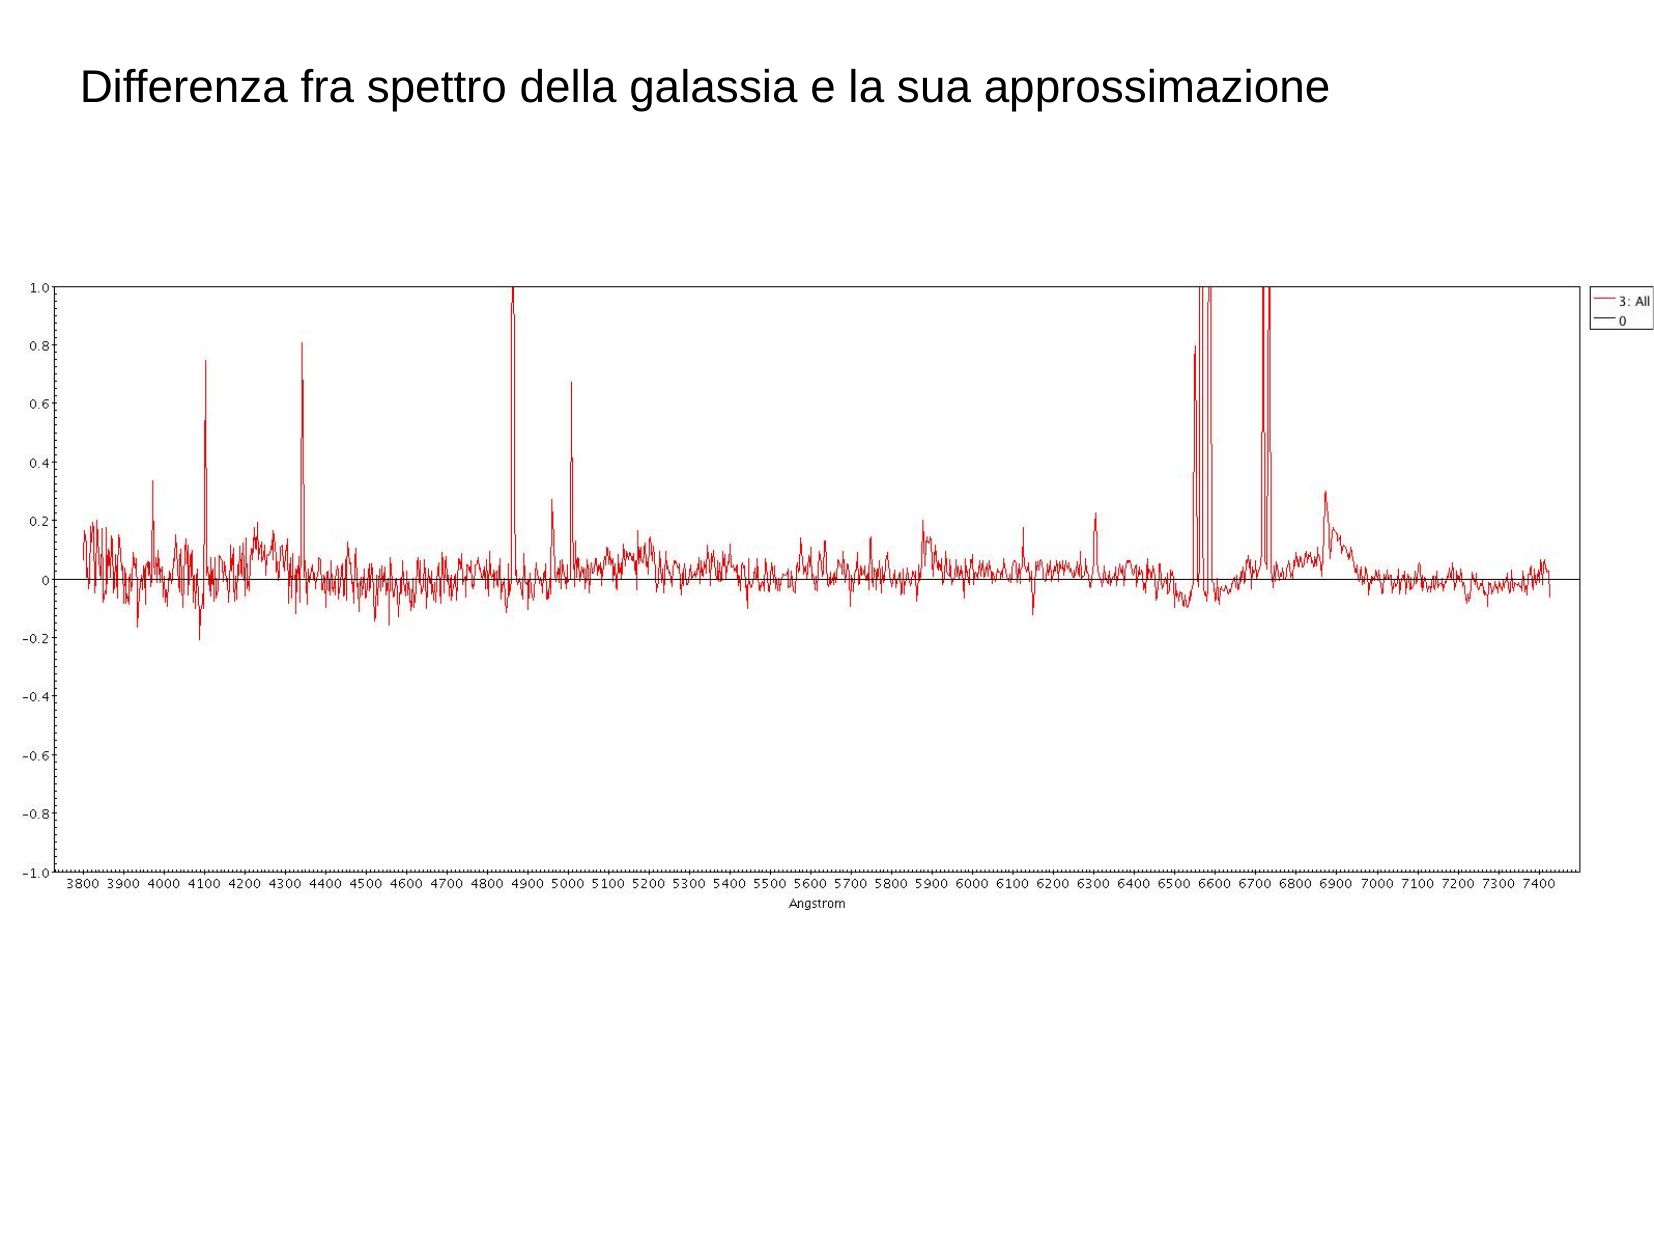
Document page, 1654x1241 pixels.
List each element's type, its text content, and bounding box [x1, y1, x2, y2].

text_box Differenza fra spettro della galassia e la sua approssimazione [59, 47, 1583, 126]
picture [0, 280, 1654, 910]
